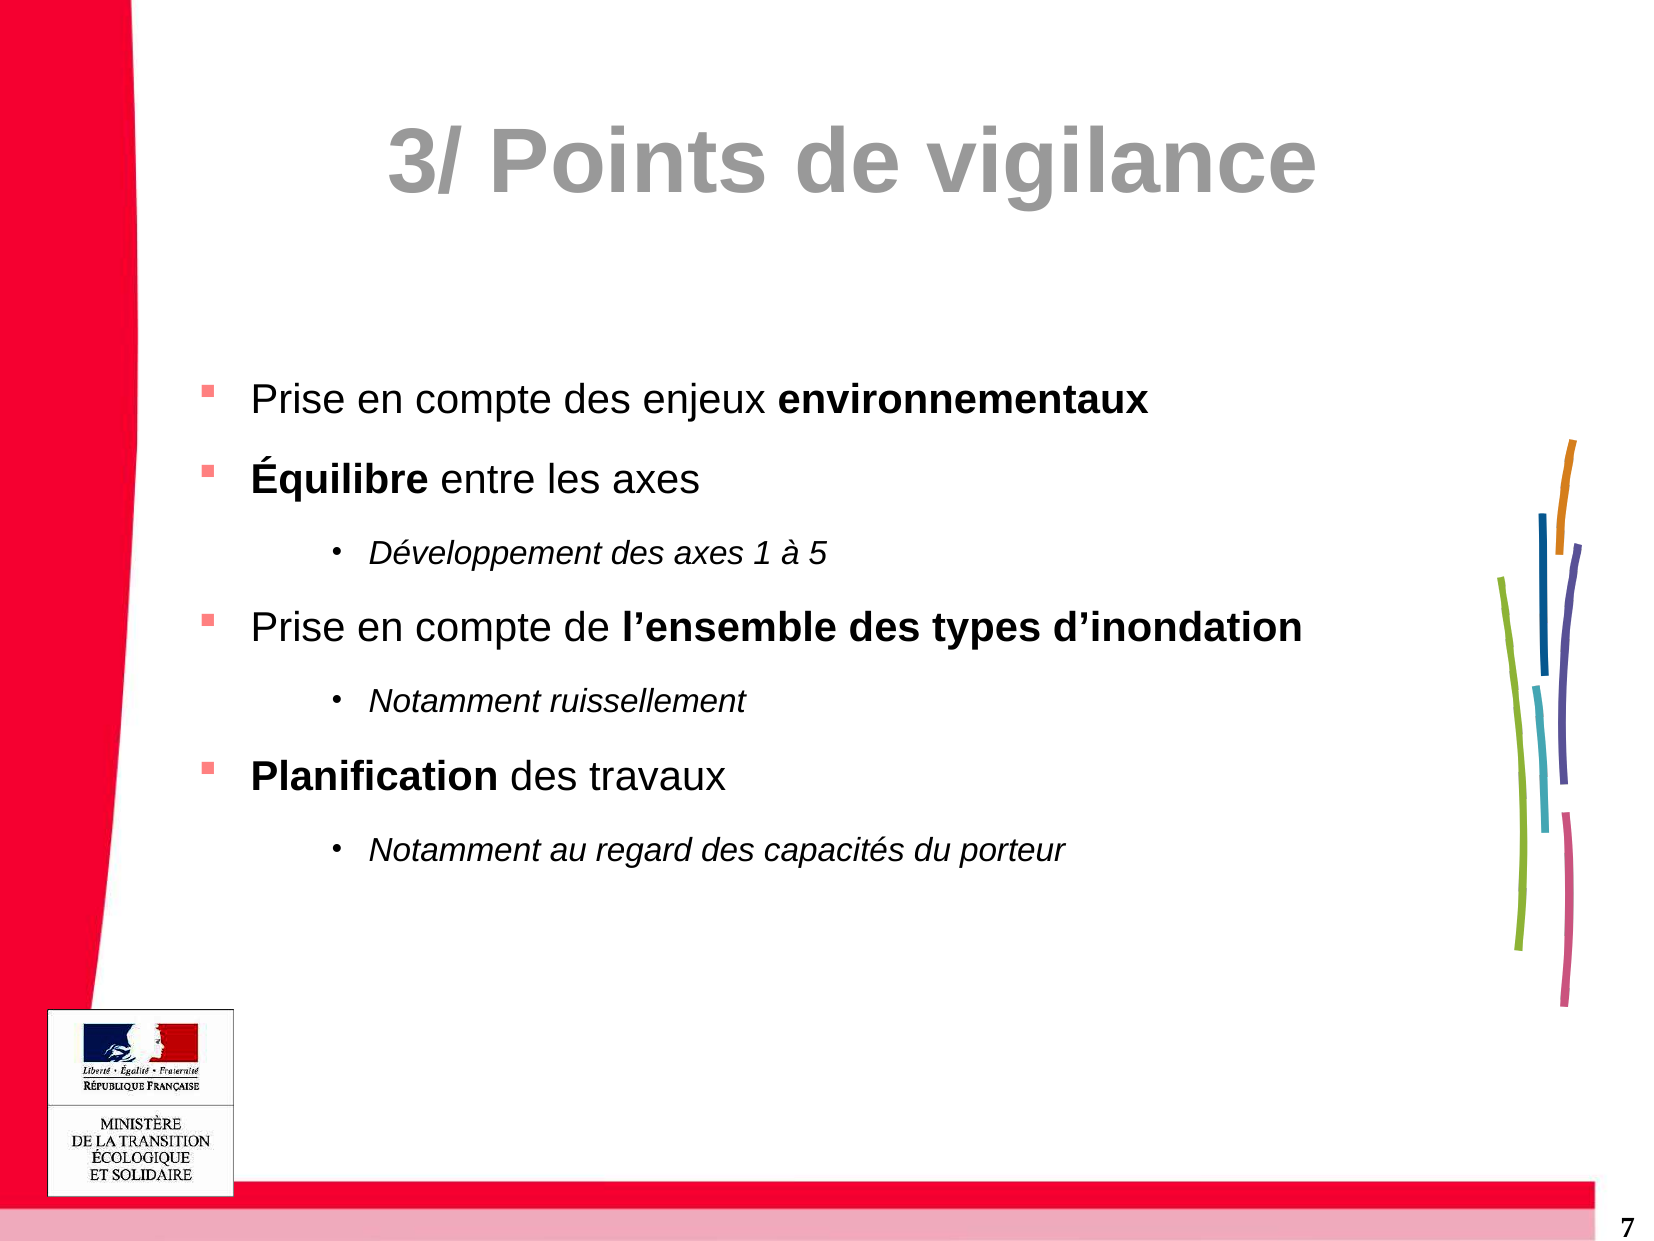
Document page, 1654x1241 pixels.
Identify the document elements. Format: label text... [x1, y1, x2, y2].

text_box <numéro> [1482, 1208, 1636, 1240]
text_box 3/ Points de vigilance [136, 56, 1571, 249]
text_box Prise en compte des enjeux environnementaux Équilibre entre les axes Développement des axes 1 à 5 Prise en compte de l’ensemble des types d’inondation Notamment ruissellement Planification des travaux Notamment au regard des capacités du porteur [181, 368, 1511, 1187]
picture [0, 0, 1654, 1241]
